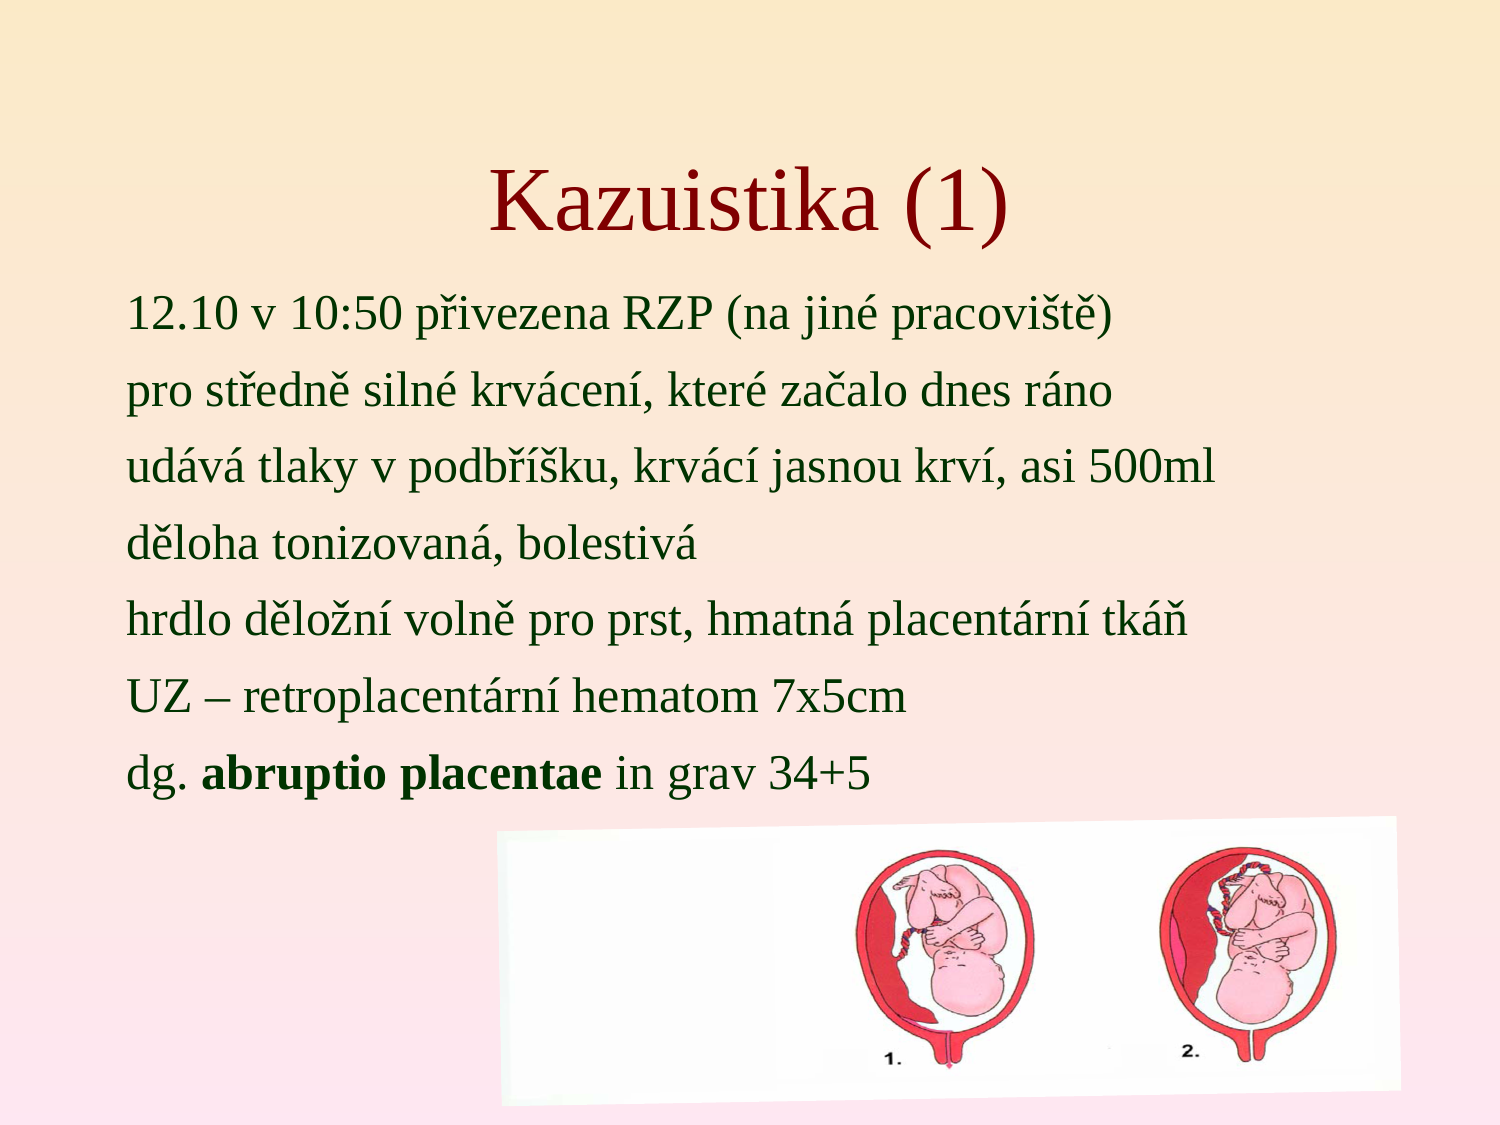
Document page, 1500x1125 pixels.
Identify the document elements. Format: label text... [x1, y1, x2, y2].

title Kazuistika (1) [112, 99, 1388, 288]
picture [496, 815, 1402, 1107]
list 12.10 v 10:50 přivezena RZP (na jiné pracoviště) pro středně silné krvácení, které začalo dnes ráno udává tlaky v podbříšku, krvácí jasnou krví, asi 500ml děloha tonizovaná, bolestivá hrdlo děložní volně pro prst, hmatná placentární tkáň UZ – retroplacentární hematom 7x5cm dg. abruptio placentae in grav 34+5 [107, 271, 1382, 1040]
